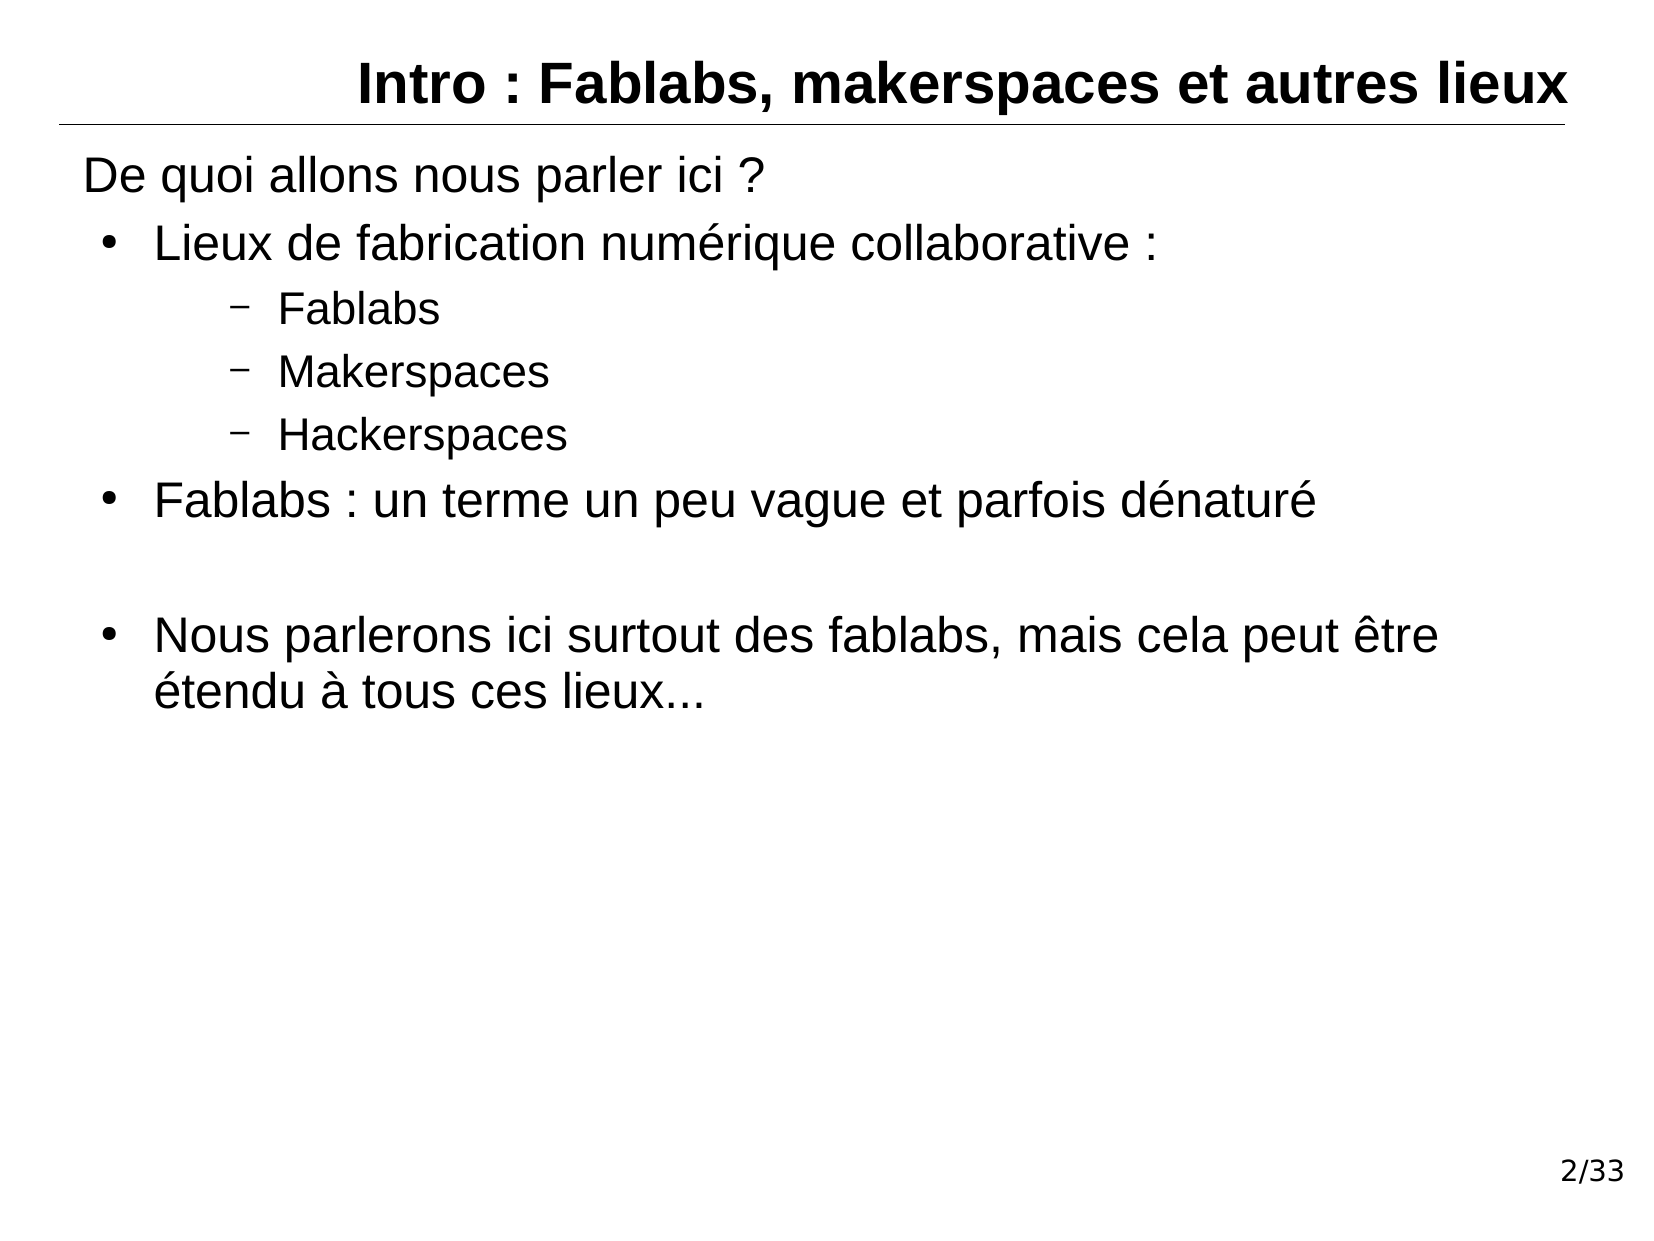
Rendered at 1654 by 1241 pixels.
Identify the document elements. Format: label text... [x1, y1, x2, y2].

title Intro : Fablabs, makerspaces et autres lieux [59, 46, 1571, 122]
list De quoi allons nous parler ici ? Lieux de fabrication numérique collaborative : Fablabs Makerspaces Hackerspaces Fablabs : un terme un peu vague et parfois dénaturé Nous parlerons ici surtout des fablabs, mais cela peut être étendu à tous ces lieux... [82, 147, 1571, 1109]
